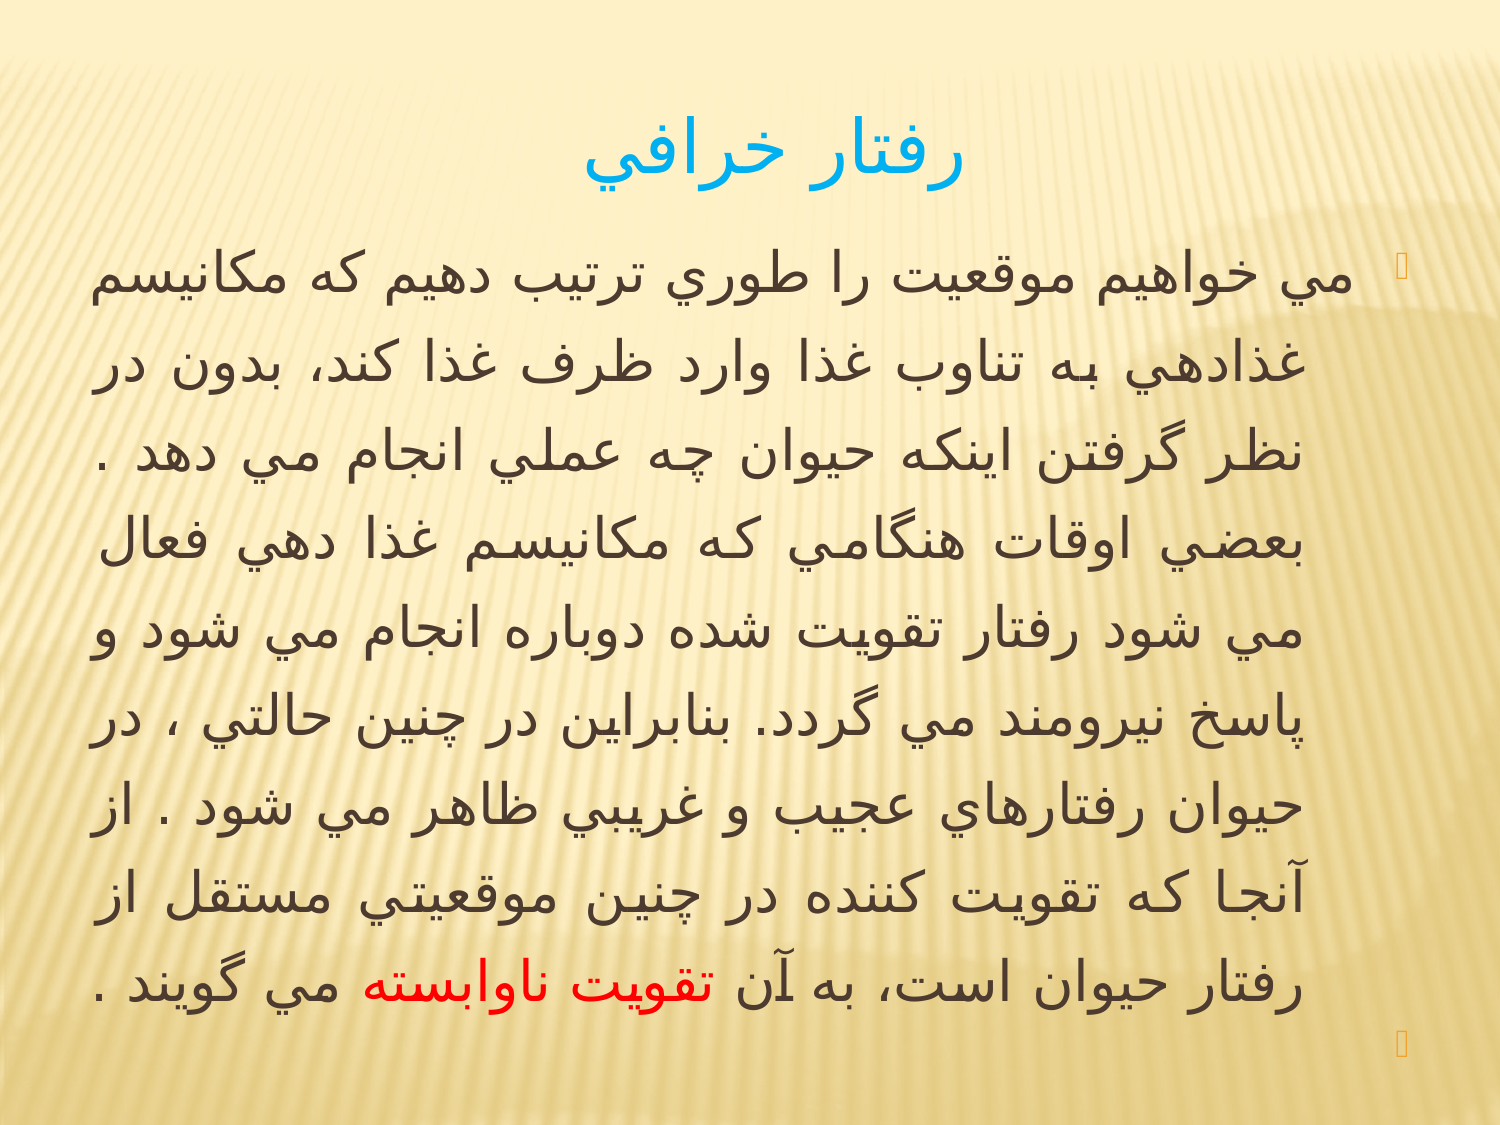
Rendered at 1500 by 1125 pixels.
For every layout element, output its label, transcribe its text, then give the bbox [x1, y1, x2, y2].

title رفتار خرافي [50, 75, 1476, 213]
list مي خواهيم موقعيت را طوري ترتيب دهيم كه مكانيسم غذادهي به تناوب غذا وارد ظرف غذا كند، بدون در نظر گرفتن اينكه حيوان چه عملي انجام مي دهد . بعضي اوقات هنگامي که مكانيسم غذا دهي فعال مي شود رفتار تقويت شده دوباره انجام مي شود و پاسخ نيرومند مي گردد. بنابراين در چنين حالتي ، در حيوان رفتارهاي عجيب و غريبي ظاهر مي شود . از آنجا كه تقويت كننده در چنين موقعيتي مستقل از رفتار حيوان است، به آن تقويت ناوابسته مي گويند . [75, 208, 1424, 1047]
